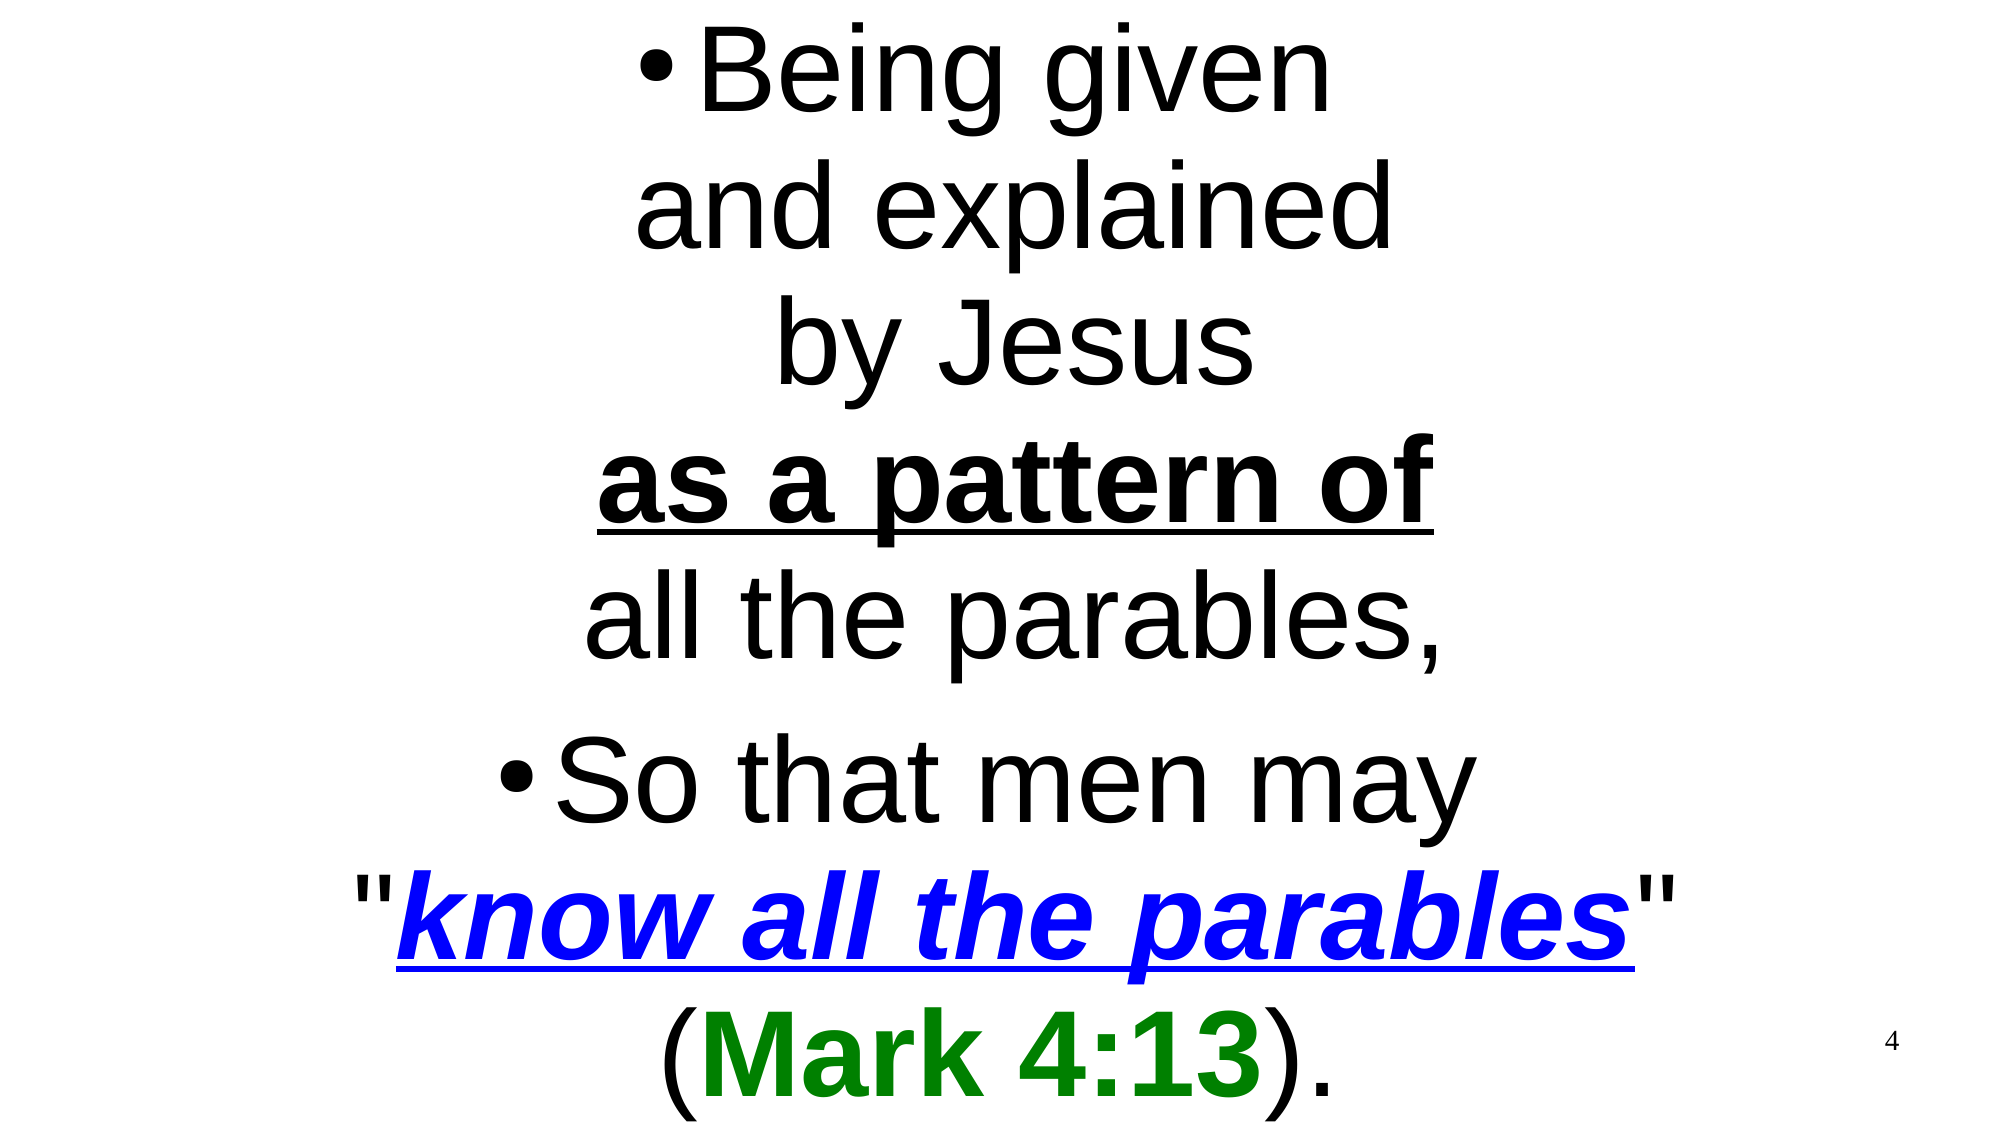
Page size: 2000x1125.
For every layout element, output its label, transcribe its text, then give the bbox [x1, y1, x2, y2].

list Being given and explained by Jesus as a pattern of all the parables, So that men may "know all the parables" (Mark 4:13). [0, 0, 1996, 1123]
